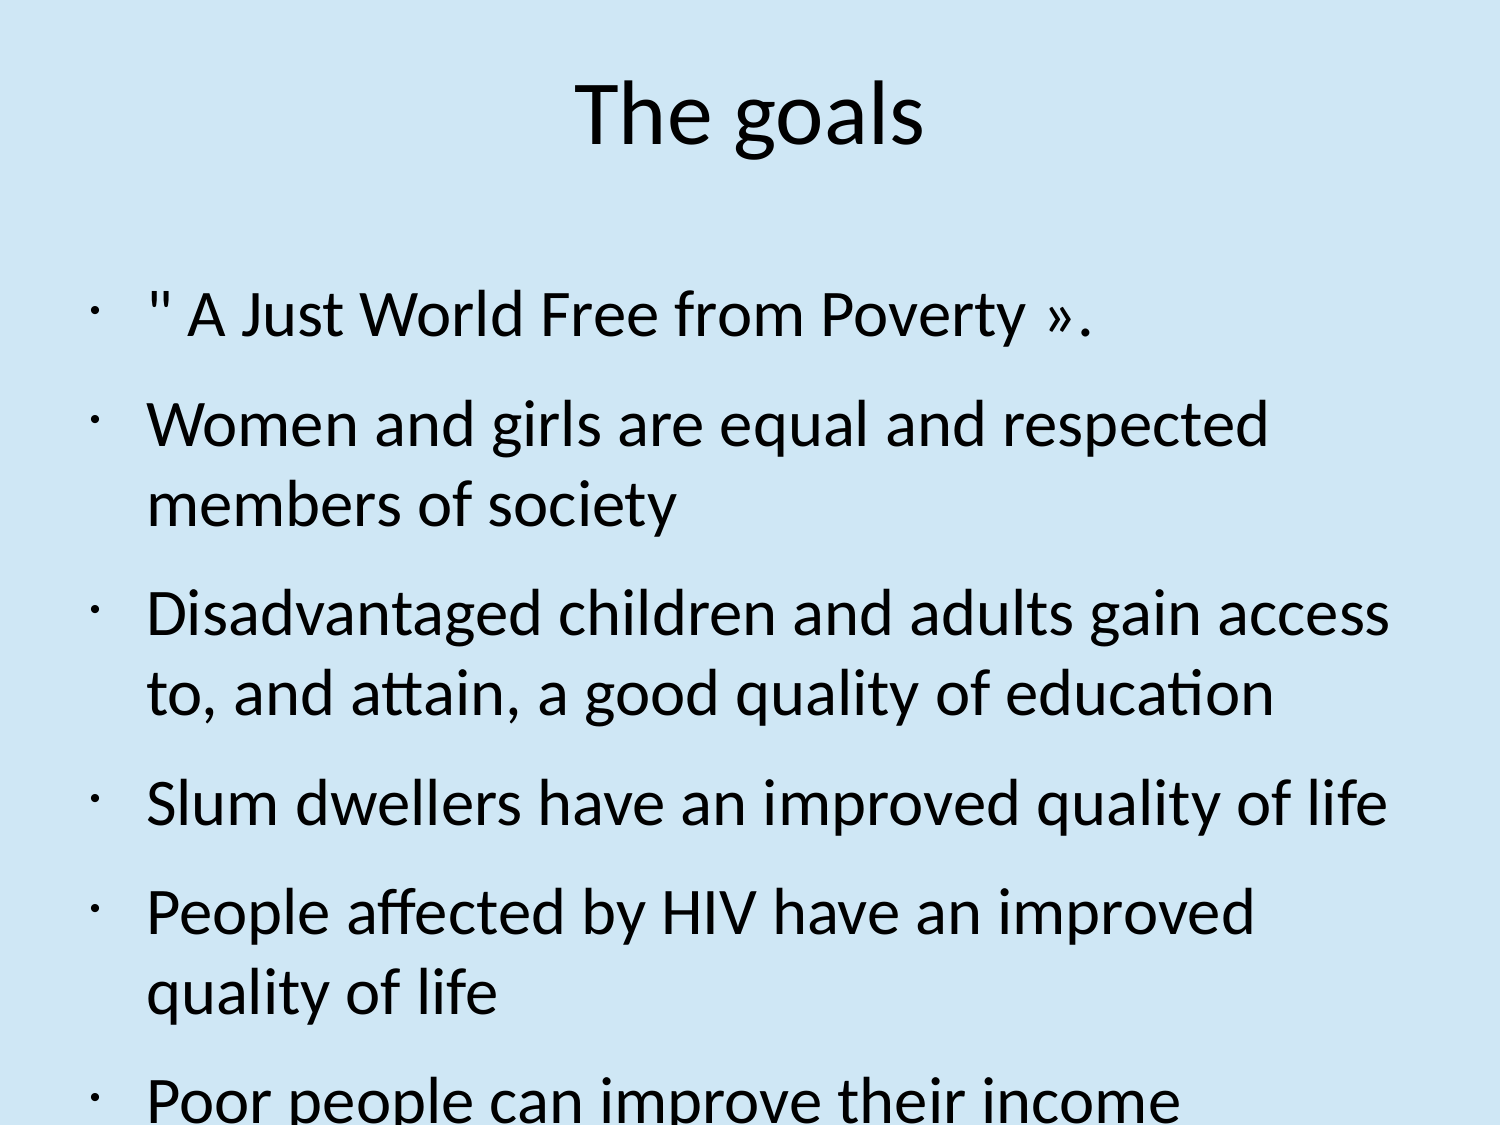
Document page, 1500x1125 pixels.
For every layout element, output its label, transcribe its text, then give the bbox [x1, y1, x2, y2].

title The goals [75, 45, 1425, 233]
list " A Just World Free from Poverty ». Women and girls are equal and respected members of society Disadvantaged children and adults gain access to, and attain, a good quality of education Slum dwellers have an improved quality of life People affected by HIV have an improved quality of life Poor people can improve their income through trade, enterprises and employment Children and young people at risk are safer, with greater opportunities to increase their skills and life prospects [75, 262, 1425, 1005]
